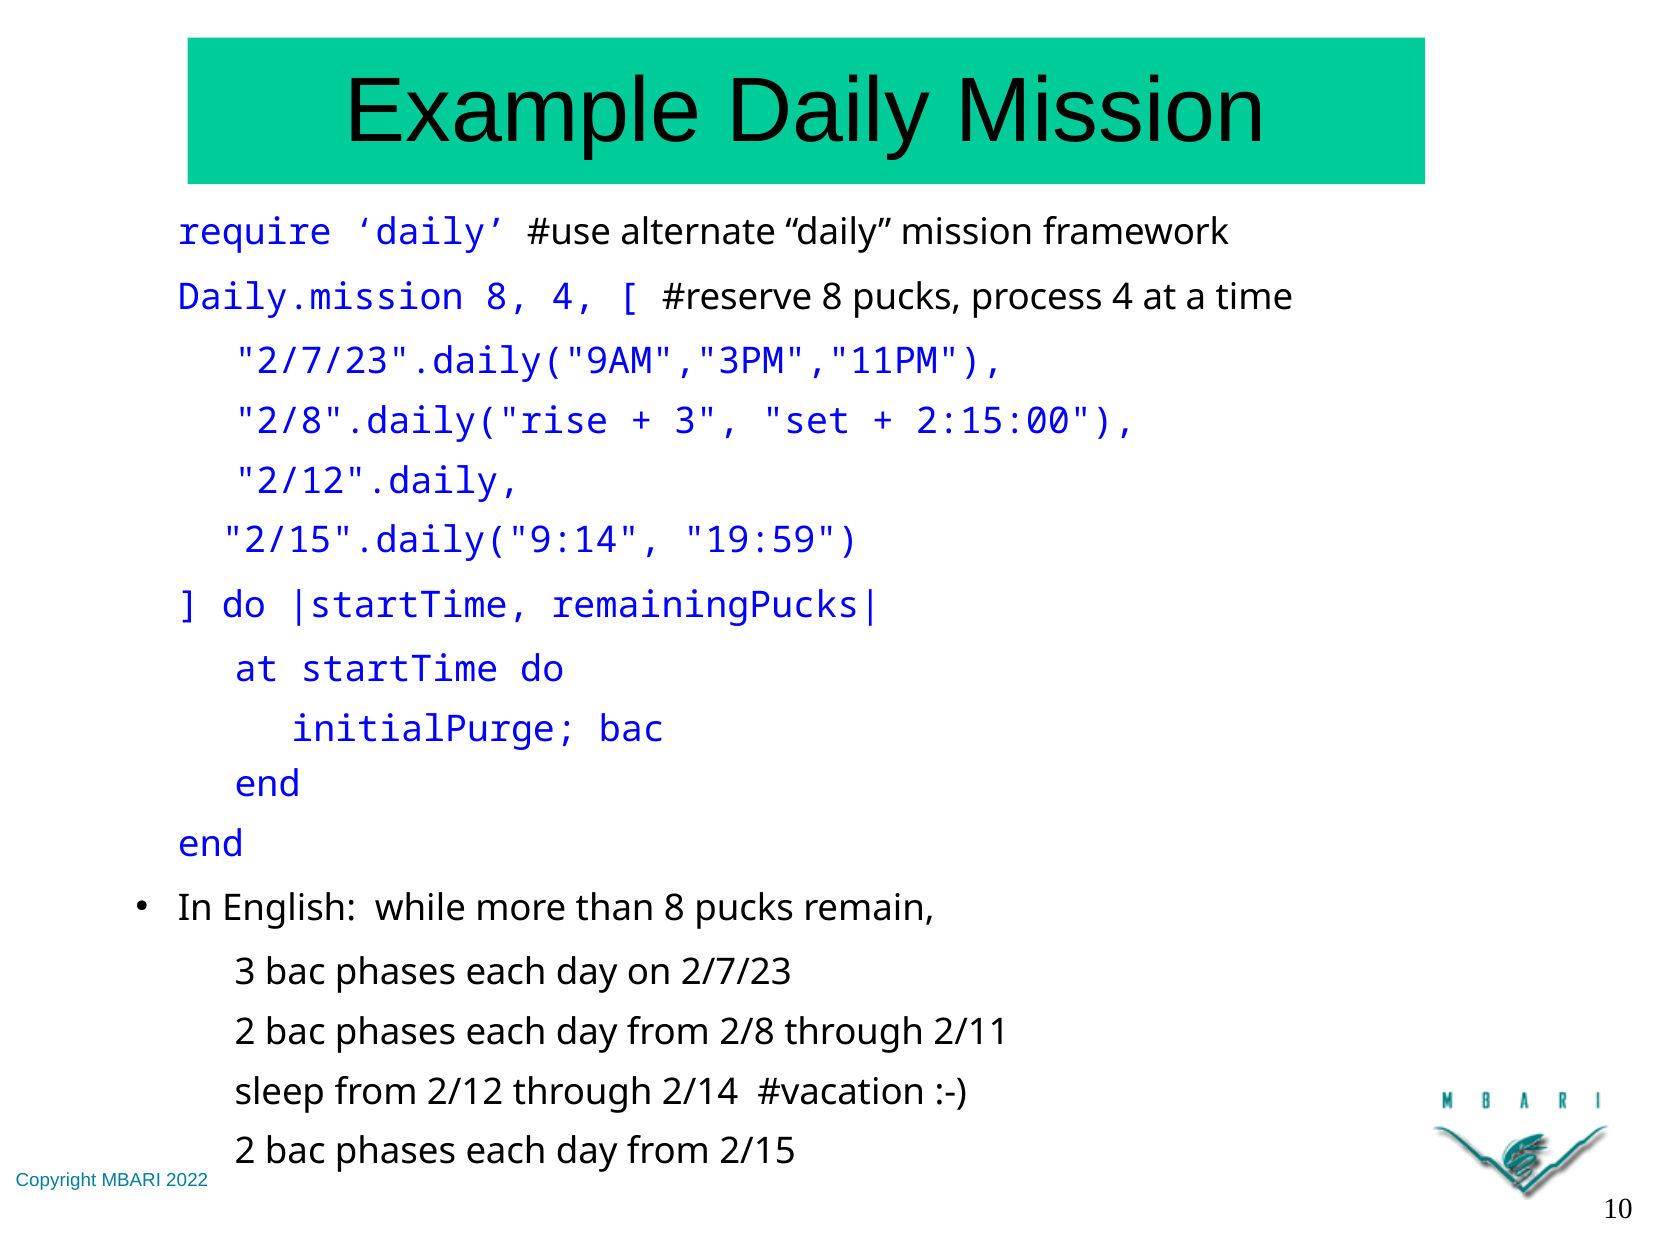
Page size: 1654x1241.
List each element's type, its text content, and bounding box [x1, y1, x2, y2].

title Example Daily Mission [187, 37, 1426, 185]
list require ‘daily’ #use alternate “daily” mission framework Daily.mission 8, 4, [ #reserve 8 pucks, process 4 at a time "2/7/23".daily("9AM","3PM","11PM"), "2/8".daily("rise + 3", "set + 2:15:00"), "2/12".daily, "2/15".daily("9:14", "19:59") ] do |startTime, remainingPucks| at startTime do initialPurge; bac end end In English: while more than 8 pucks remain, 3 bac phases each day on 2/7/23 2 bac phases each day from 2/8 through 2/11 sleep from 2/12 through 2/14 #vacation :-) 2 bac phases each day from 2/15 [106, 204, 1510, 1191]
list [298, 932, 1654, 1241]
